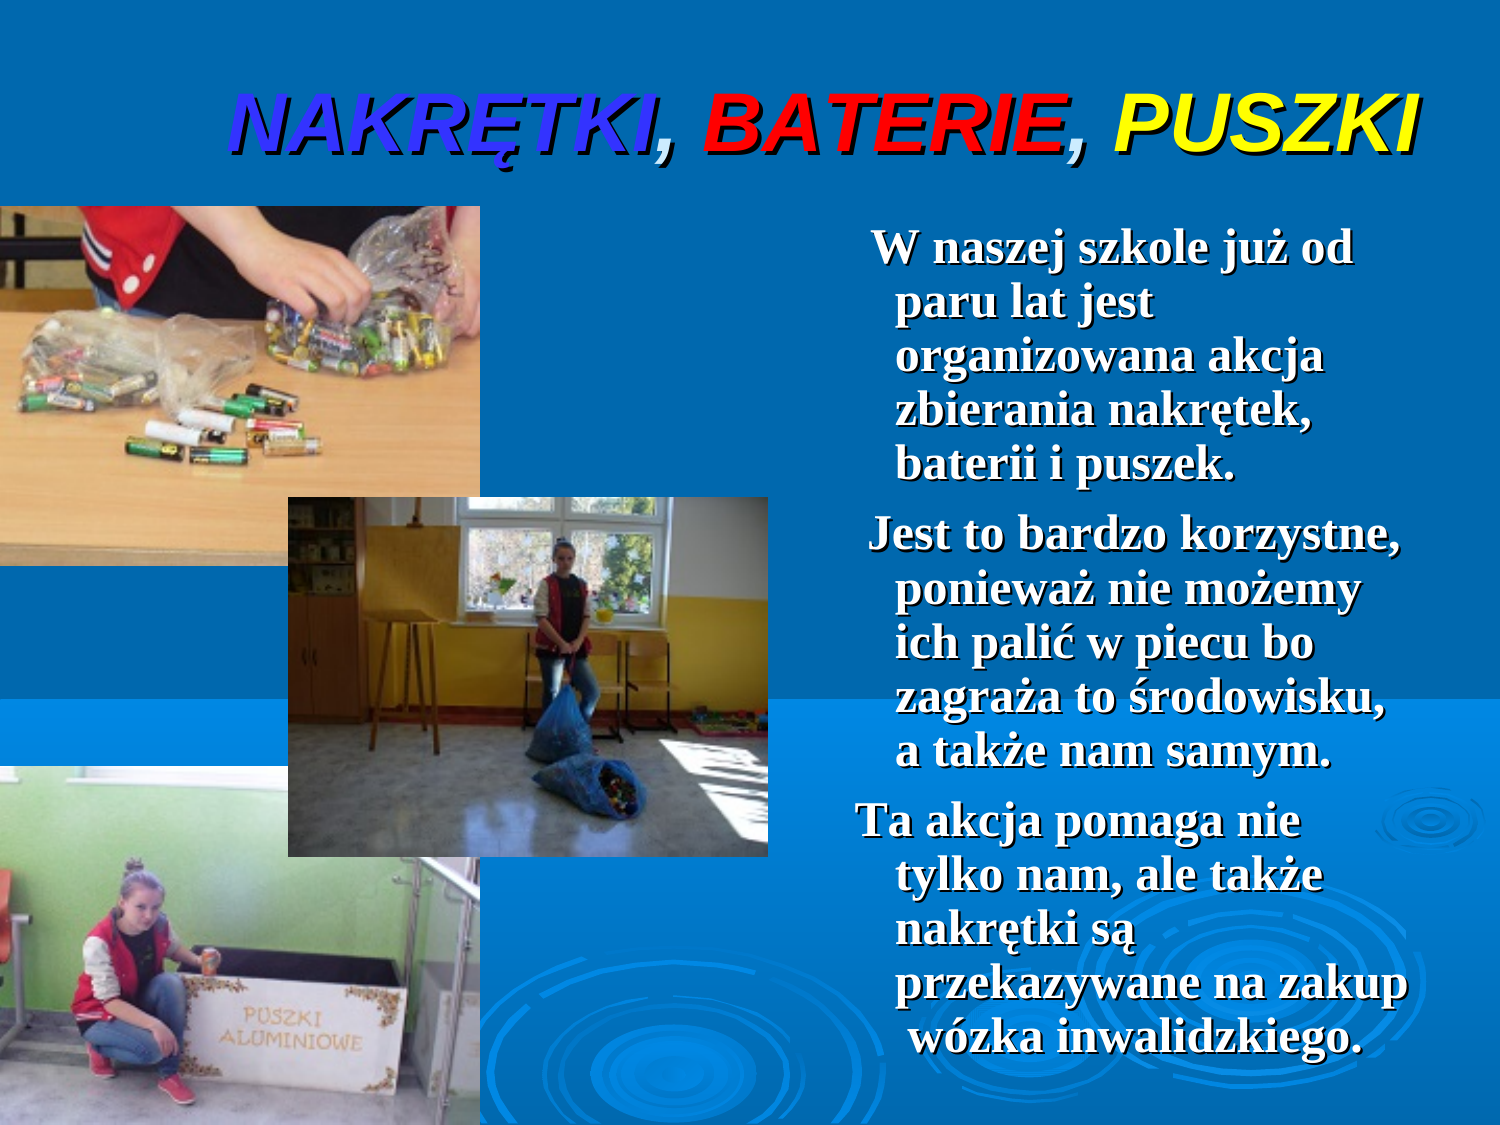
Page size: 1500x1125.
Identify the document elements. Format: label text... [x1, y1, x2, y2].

list W naszej szkole już od paru lat jest organizowana akcja zbierania nakrętek, baterii i puszek. Jest to bardzo korzystne, ponieważ nie możemy ich palić w piecu bo zagraża to środowisku, a także nam samym. Ta akcja pomaga nie tylko nam, ale także nakrętki są przekazywane na zakup wózka inwalidzkiego. [767, 212, 1427, 971]
title NAKRĘTKI, BATERIE, PUSZKI [147, 0, 1498, 236]
picture [0, 206, 768, 1125]
